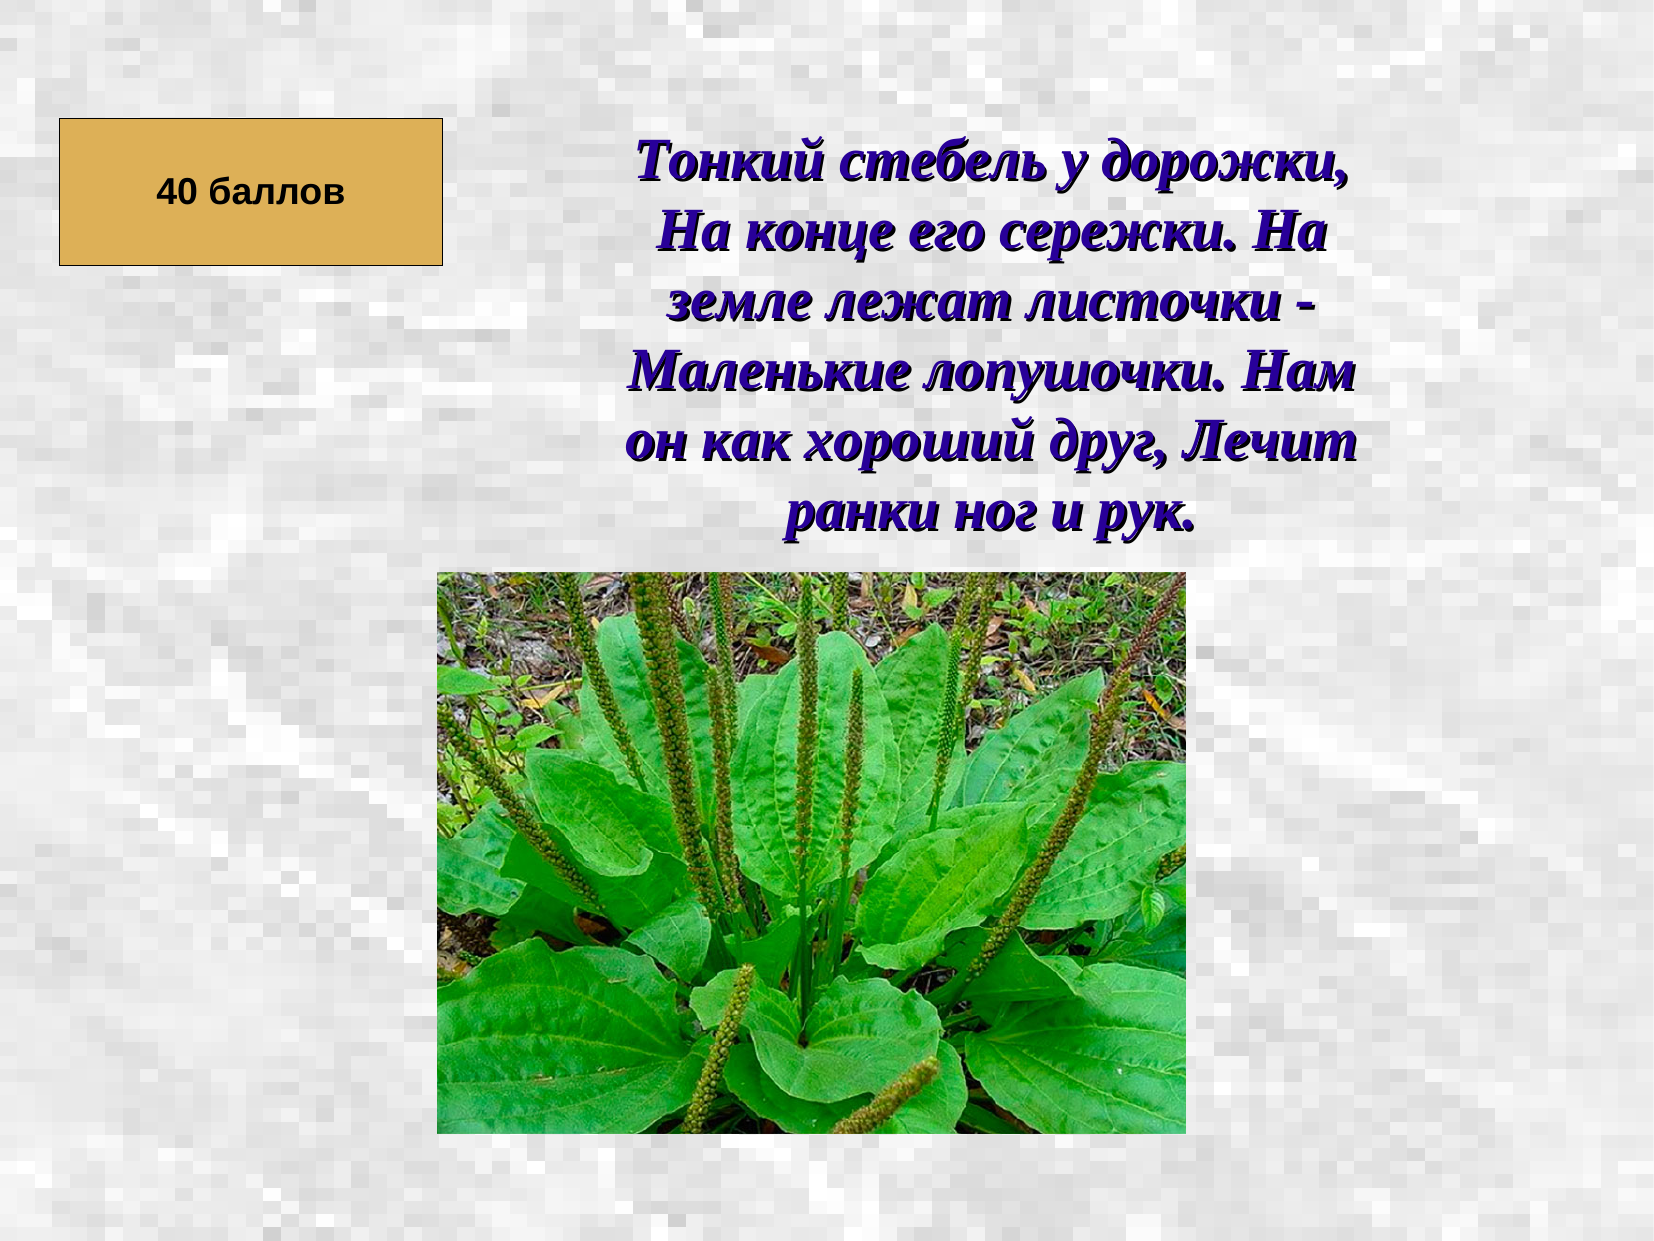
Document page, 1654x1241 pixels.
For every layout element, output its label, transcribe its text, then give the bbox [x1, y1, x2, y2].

text_box 40 баллов [59, 118, 443, 266]
title Тонкий стебель у дорожки, На конце его сережки. На земле лежат листочки - Маленькие лопушочки. Нам он как хороший друг, Лечит ранки ног и рук. [595, 118, 1388, 543]
picture [437, 572, 1186, 1134]
